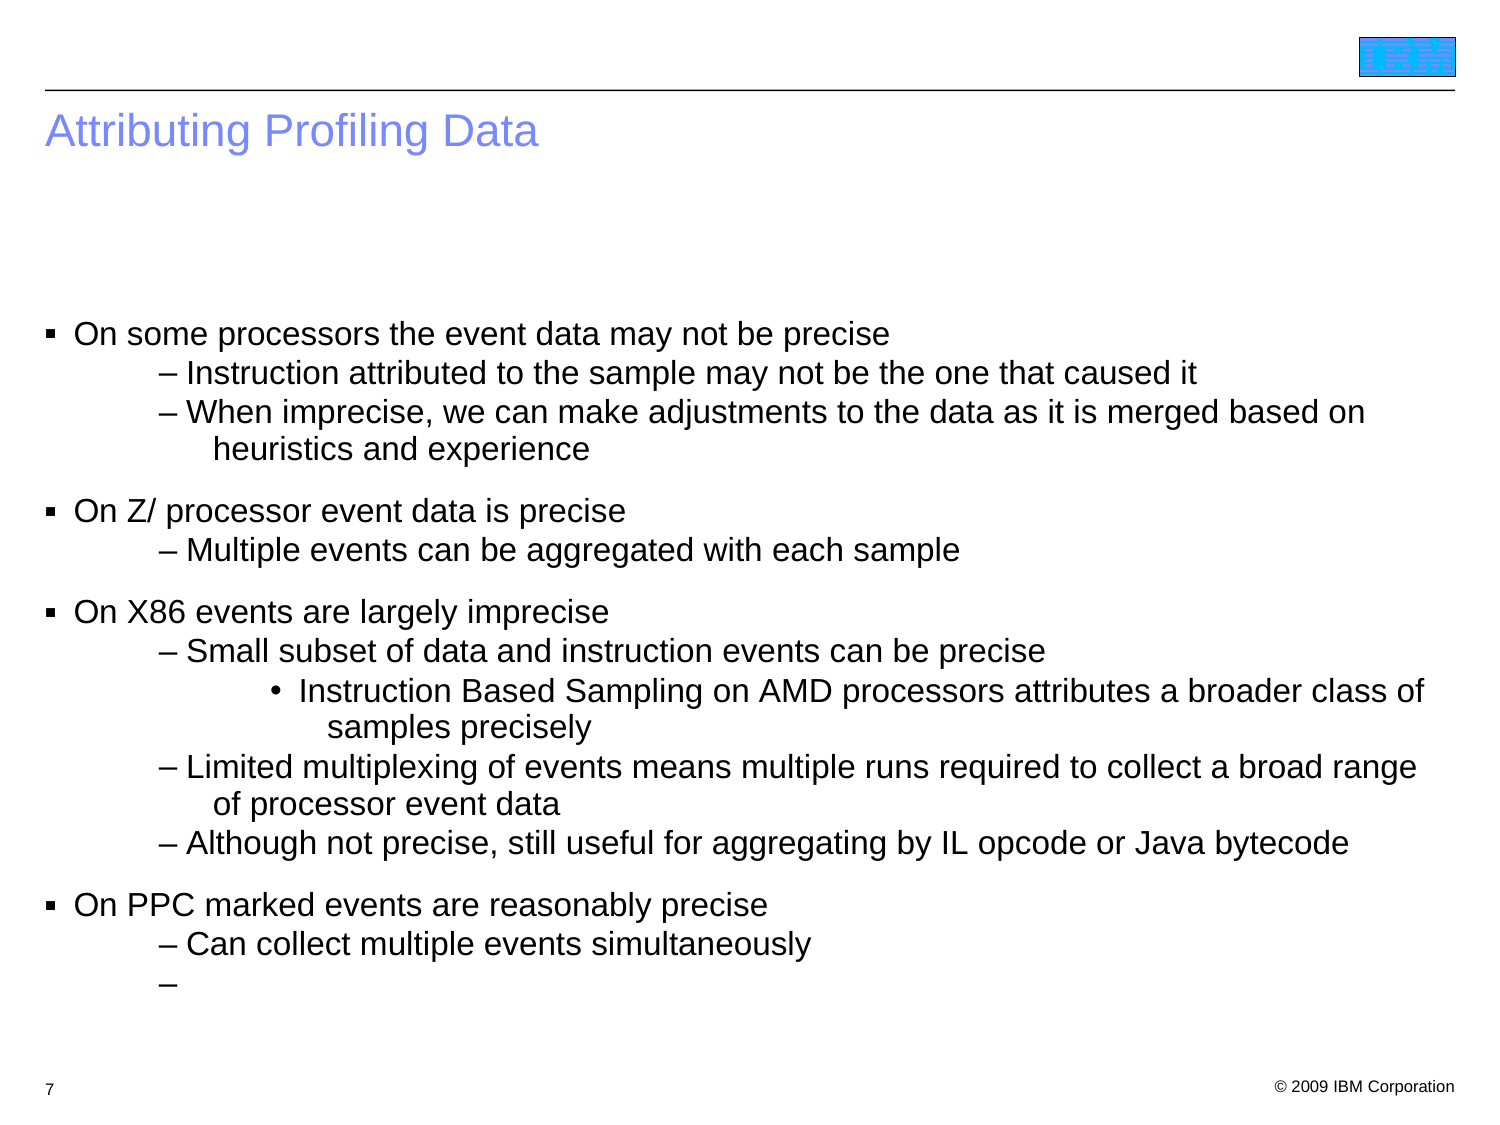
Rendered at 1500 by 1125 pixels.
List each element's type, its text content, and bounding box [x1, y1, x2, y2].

list On some processors the event data may not be precise Instruction attributed to the sample may not be the one that caused it When imprecise, we can make adjustments to the data as it is merged based on heuristics and experience On Z/ processor event data is precise Multiple events can be aggregated with each sample On X86 events are largely imprecise Small subset of data and instruction events can be precise Instruction Based Sampling on AMD processors attributes a broader class of samples precisely Limited multiplexing of events means multiple runs required to collect a broad range of processor event data Although not precise, still useful for aggregating by IL opcode or Java bytecode On PPC marked events are reasonably precise Can collect multiple events simultaneously [30, 307, 1456, 1058]
title Attributing Profiling Data [30, 97, 1456, 218]
